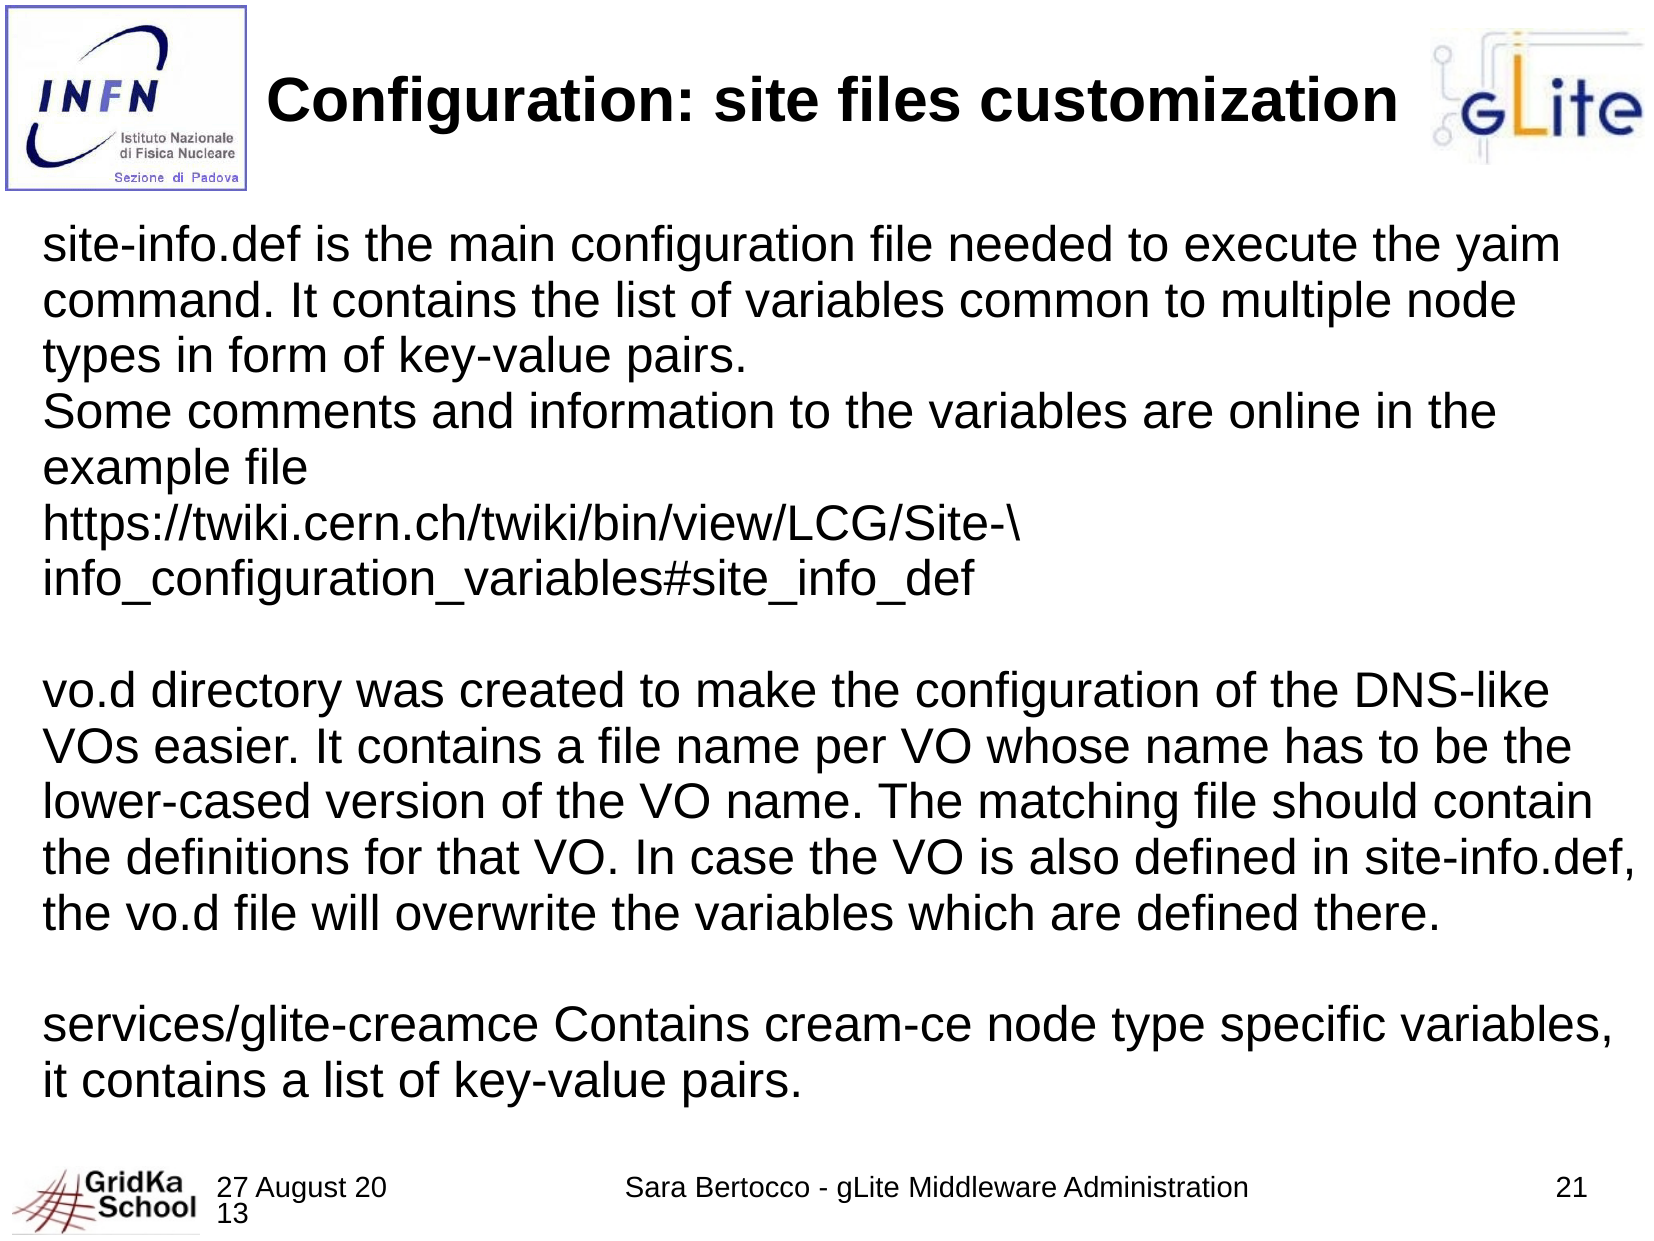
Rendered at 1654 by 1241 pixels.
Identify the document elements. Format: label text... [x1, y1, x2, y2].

title Configuration: site files customization [247, 11, 1645, 188]
text_box site-info.def is the main configuration file needed to execute the yaim command. It contains the list of variables common to multiple node types in form of key-value pairs. Some comments and information to the variables are online in the example file https://twiki.cern.ch/twiki/bin/view/LCG/Site-\ info_configuration_variables#site_info_def vo.d directory was created to make the configuration of the DNS-like VOs easier. It contains a file name per VO whose name has to be the lower-cased version of the VO name. The matching file should contain the definitions for that VO. In case the VO is also defined in site-info.def, the vo.d file will overwrite the variables which are defined there. services/glite-creamce Contains cream-ce node type specific variables, it contains a list of key-value pairs. [0, 208, 1653, 1116]
title Configuration: site files customization [0, 11, 5, 188]
picture [1430, 28, 1645, 165]
picture [5, 5, 247, 191]
picture [12, 1166, 200, 1235]
